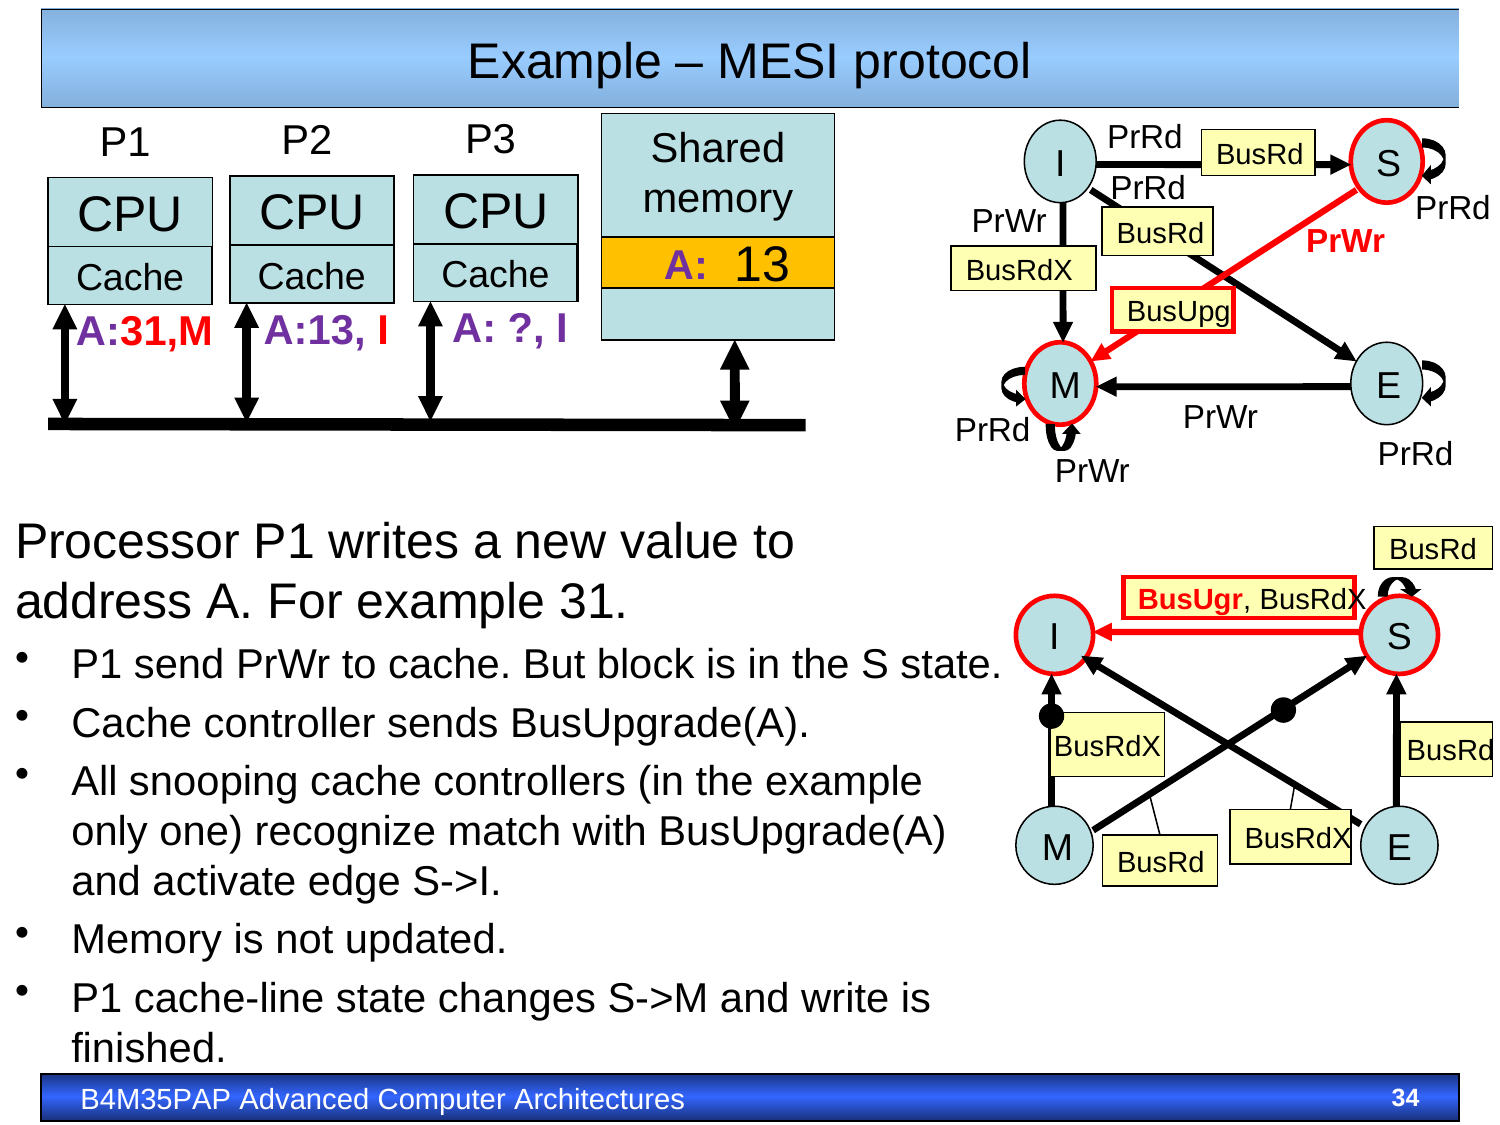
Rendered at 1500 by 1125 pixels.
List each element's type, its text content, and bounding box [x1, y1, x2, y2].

text_box BusRdX [950, 246, 1097, 291]
text_box Cache [229, 245, 394, 303]
text_box A: [638, 230, 724, 296]
text_box E [1360, 806, 1439, 885]
text_box PrRd [1058, 159, 1248, 214]
text_box PrWr [950, 441, 1234, 542]
text_box PrRd [933, 400, 1046, 456]
text_box A: ?, I [437, 293, 583, 359]
text_box BusRd [1373, 526, 1493, 570]
text_box P3 [449, 108, 532, 170]
text_box PrRd [1400, 178, 1500, 234]
text_box [1271, 698, 1296, 723]
text_box BusUgr, BusRdX [1123, 577, 1355, 618]
text_box I [1024, 120, 1058, 191]
text_box [1422, 361, 1445, 405]
text_box I [1015, 595, 1094, 674]
text_box BusRd [1400, 722, 1493, 777]
text_box Shared memory [601, 289, 835, 340]
text_box [1378, 577, 1420, 596]
text_box PrWr [1291, 211, 1423, 312]
text_box CPU [48, 177, 213, 296]
text_box S [1360, 595, 1439, 674]
text_box BusUpg [1112, 287, 1234, 332]
text_box PrRd [1359, 424, 1472, 480]
text_box PrWr [1151, 387, 1290, 488]
text_box [601, 237, 638, 289]
text_box BusRdX [1229, 809, 1351, 864]
text_box [1046, 424, 1079, 451]
text_box P1 [83, 108, 167, 172]
text_box 13 [705, 223, 805, 299]
text_box E [1350, 342, 1423, 424]
text_box CPU [229, 176, 395, 295]
text_box [1039, 704, 1064, 729]
text_box BusRd [1101, 214, 1213, 256]
text_box Processor P1 writes a new value to address A. For example 31. P1 send PrWr to cache. But block is in the S state. Cache controller sends BusUpgrade(A). All snooping cache controllers (in the example only one) recognize match with BusUpgrade(A) and activate edge S->I. Memory is not updated. P1 cache-line state changes S->M and write is finished. [0, 501, 1023, 994]
text_box P2 [265, 108, 349, 171]
text_box A:13, I [248, 295, 404, 361]
text_box CPU [413, 174, 578, 243]
title Example – MESI protocol [41, 8, 1459, 108]
text_box M [1015, 806, 1094, 885]
text_box Shared memory [601, 113, 835, 237]
text_box Cache [48, 246, 212, 305]
text_box BusRd [1102, 834, 1218, 886]
text_box [805, 237, 835, 289]
text_box BusRd [1244, 129, 1315, 176]
text_box S [1350, 120, 1423, 203]
text_box A:31,M [61, 296, 228, 362]
text_box [1002, 367, 1025, 400]
text_box PrWr [956, 191, 1062, 247]
text_box Cache [413, 243, 578, 302]
text_box M [1024, 342, 1097, 425]
text_box [1422, 139, 1445, 178]
text_box BusRdX [1050, 712, 1165, 777]
text_box PrRd [1054, 108, 1244, 163]
